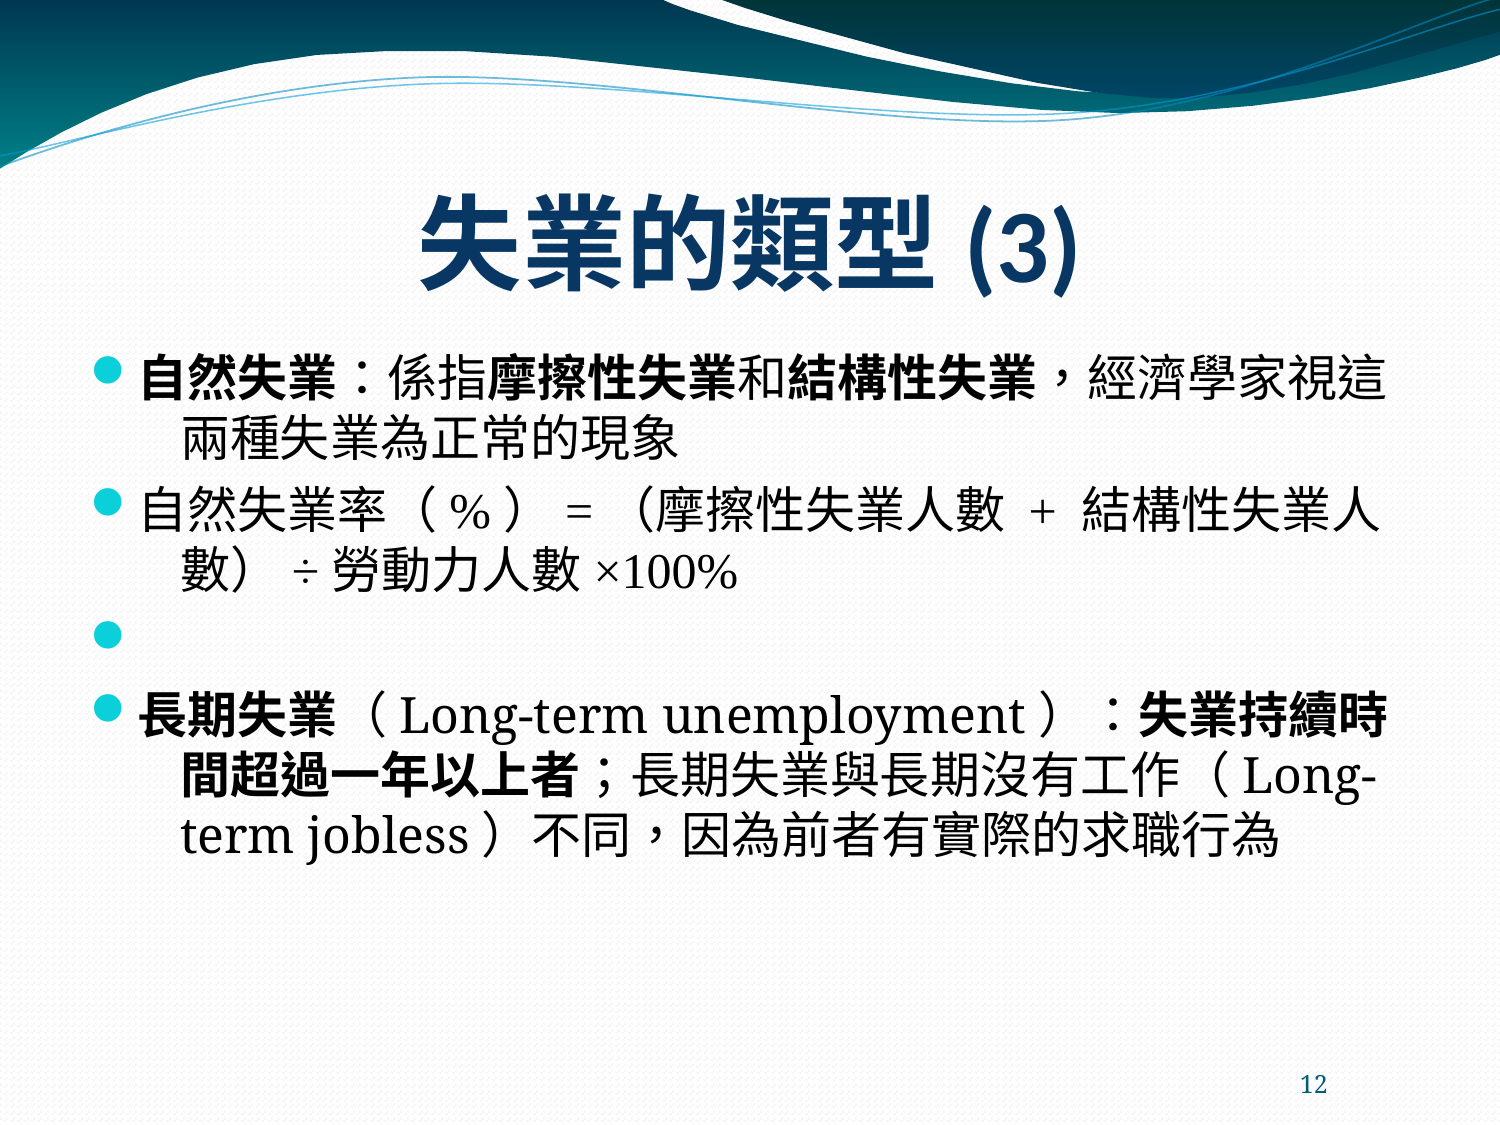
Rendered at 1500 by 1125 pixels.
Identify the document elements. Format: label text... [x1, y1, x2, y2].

list 自然失業：係指摩擦性失業和結構性失業，經濟學家視這兩種失業為正常的現象 自然失業率（%）=（摩擦性失業人數 + 結構性失業人數）÷勞動力人數×100% 長期失業（Long-term unemployment）：失業持續時間超過一年以上者；長期失業與長期沒有工作（Long-term jobless）不同，因為前者有實際的求職行為 [75, 338, 1426, 1059]
text_box [1299, 1042, 1426, 1103]
title 失業的類型(3) [75, 115, 1426, 304]
